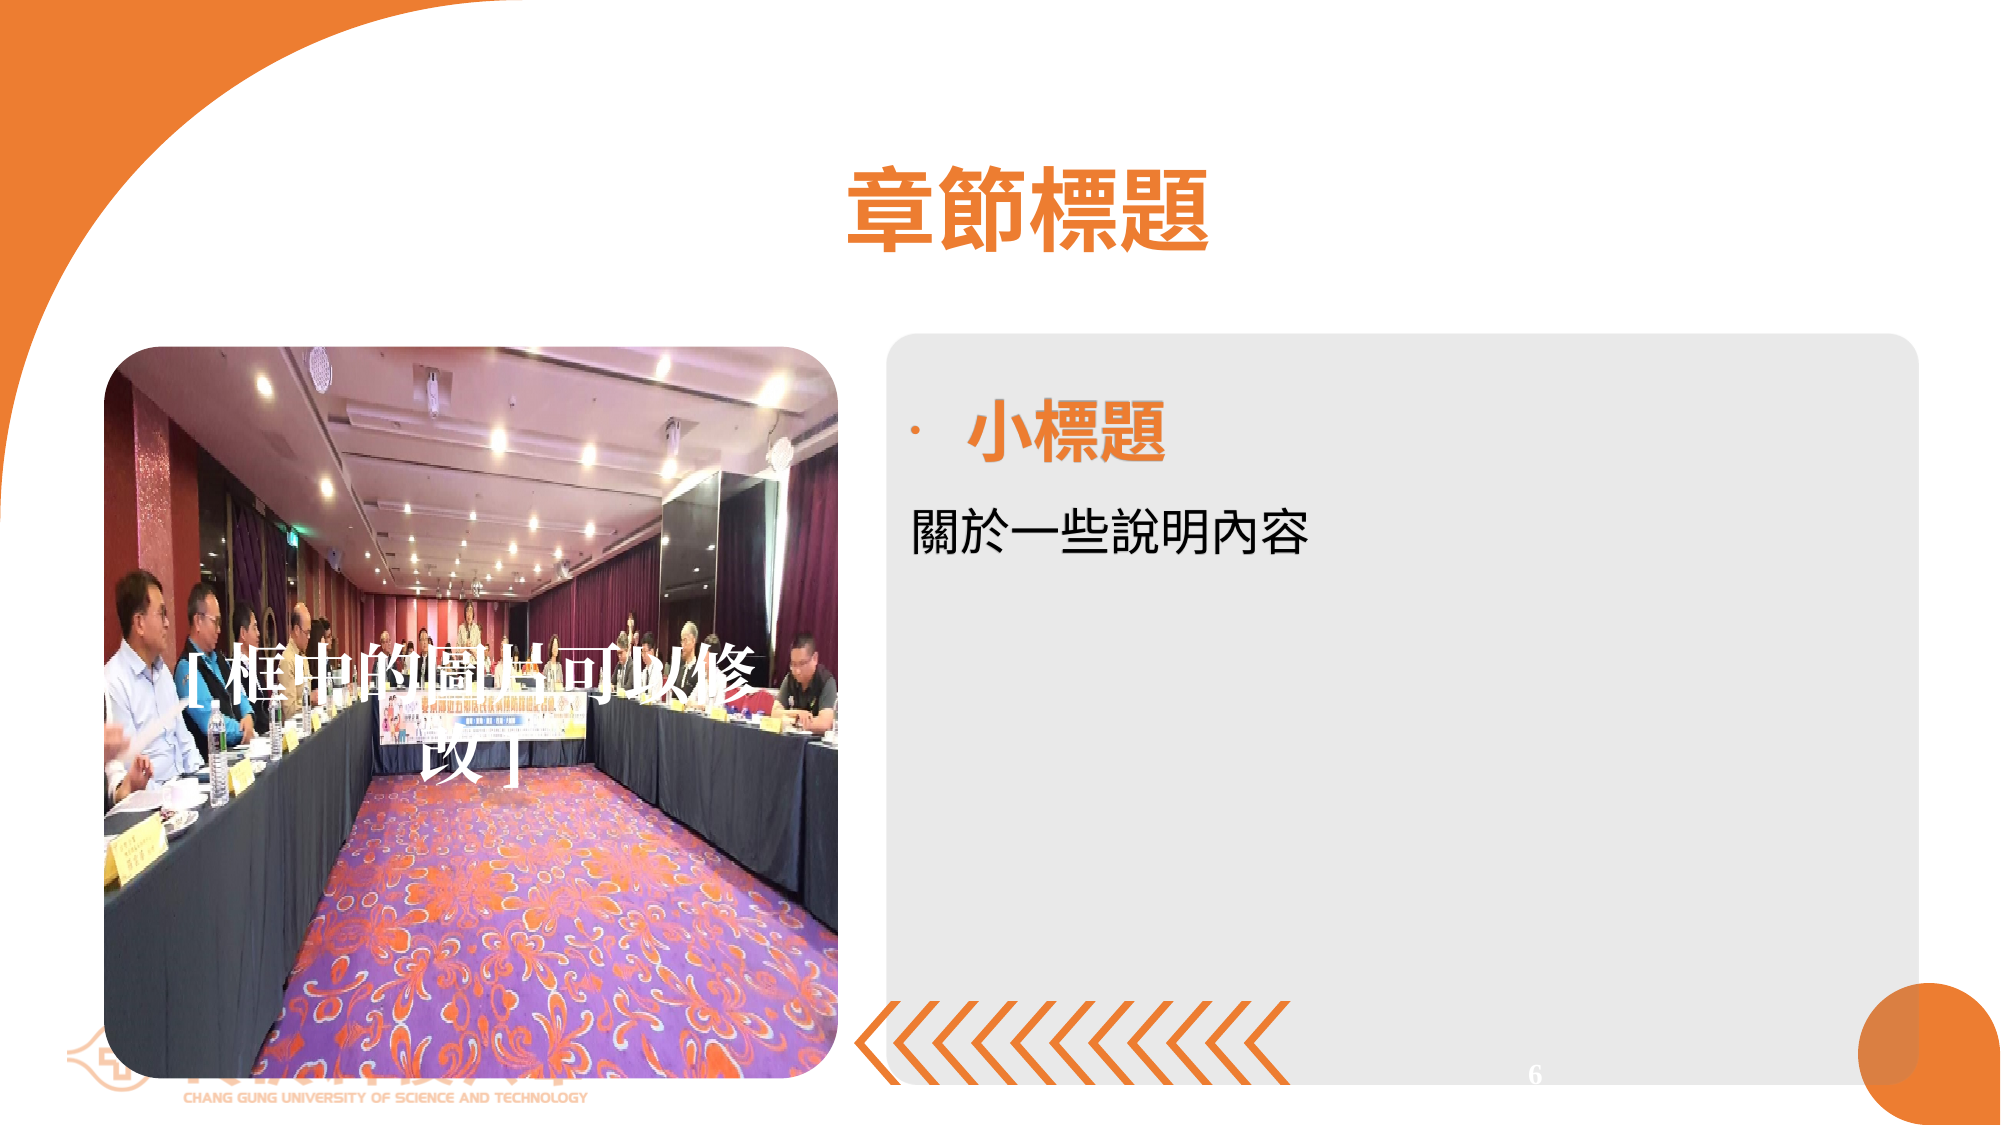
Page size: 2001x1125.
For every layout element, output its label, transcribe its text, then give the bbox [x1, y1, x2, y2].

text_box [662, 1001, 1338, 1103]
title 章節標題 [137, 130, 1919, 300]
text_box [框中的圖片可以修改] [104, 346, 838, 1079]
text_box ‹#› [1512, 1042, 1963, 1103]
text_box 小標題 關於一些說明內容 [886, 333, 1919, 1085]
